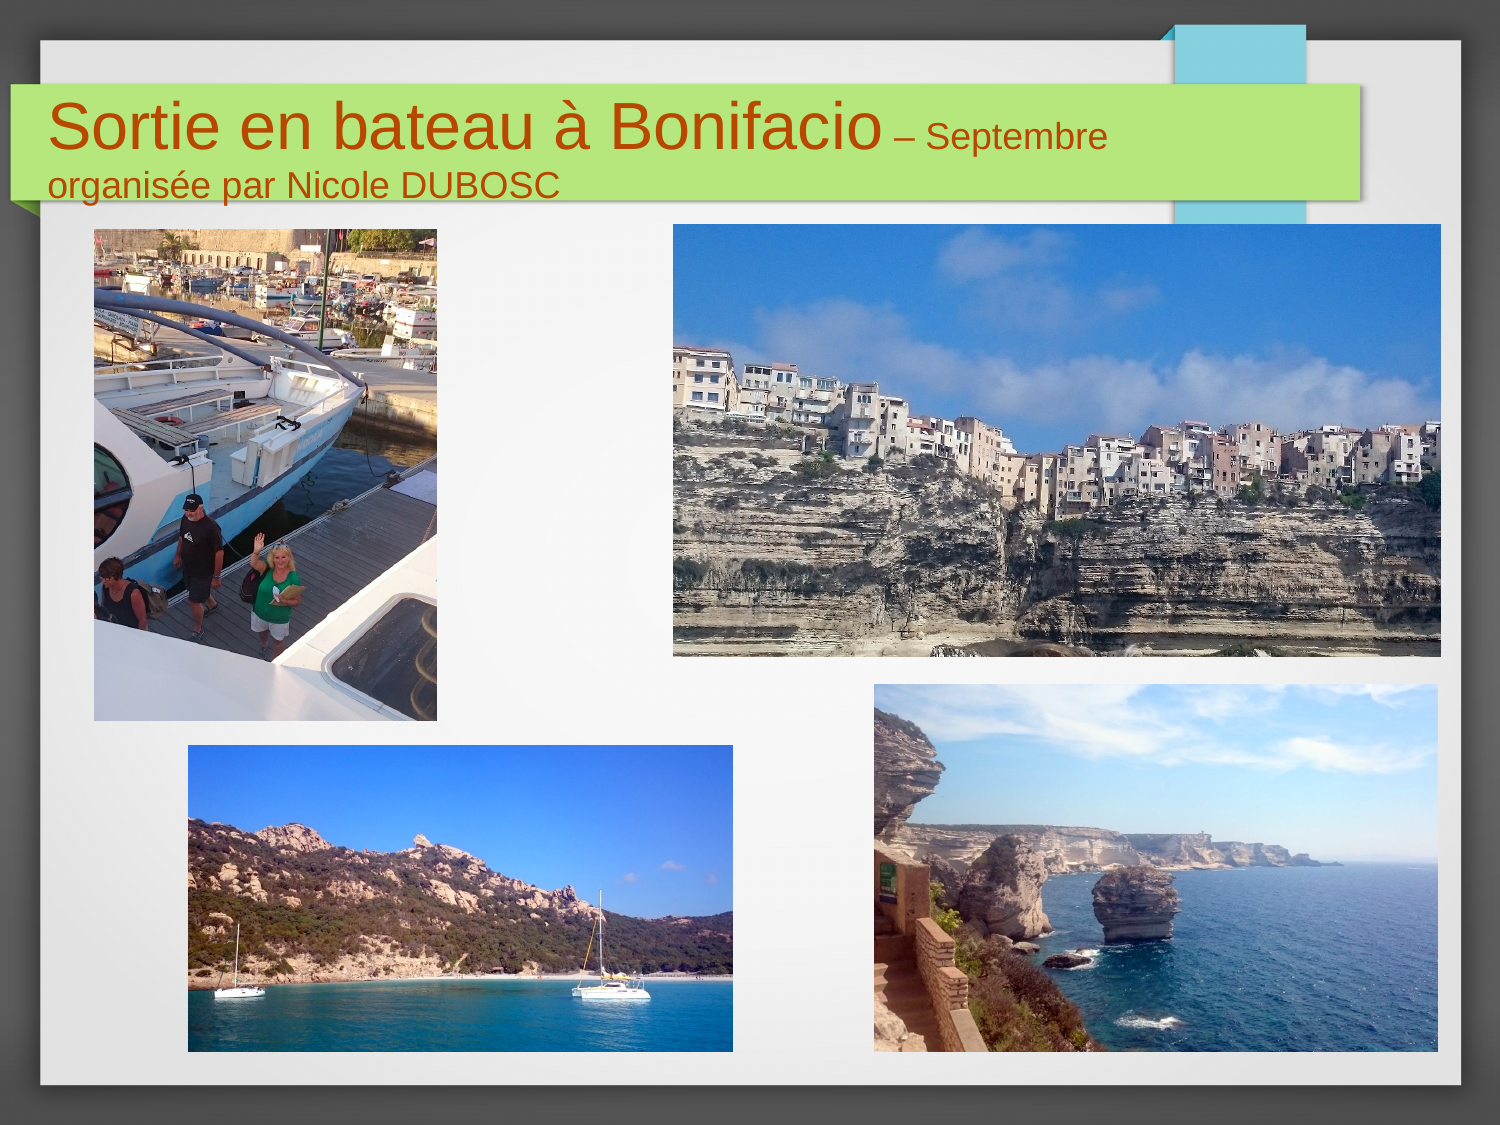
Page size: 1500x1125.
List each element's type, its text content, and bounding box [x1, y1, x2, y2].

picture [0, 0, 1500, 1125]
text_box Sortie en bateau à Bonifacio – Septembre organisée par Nicole DUBOSC [47, 89, 1359, 207]
